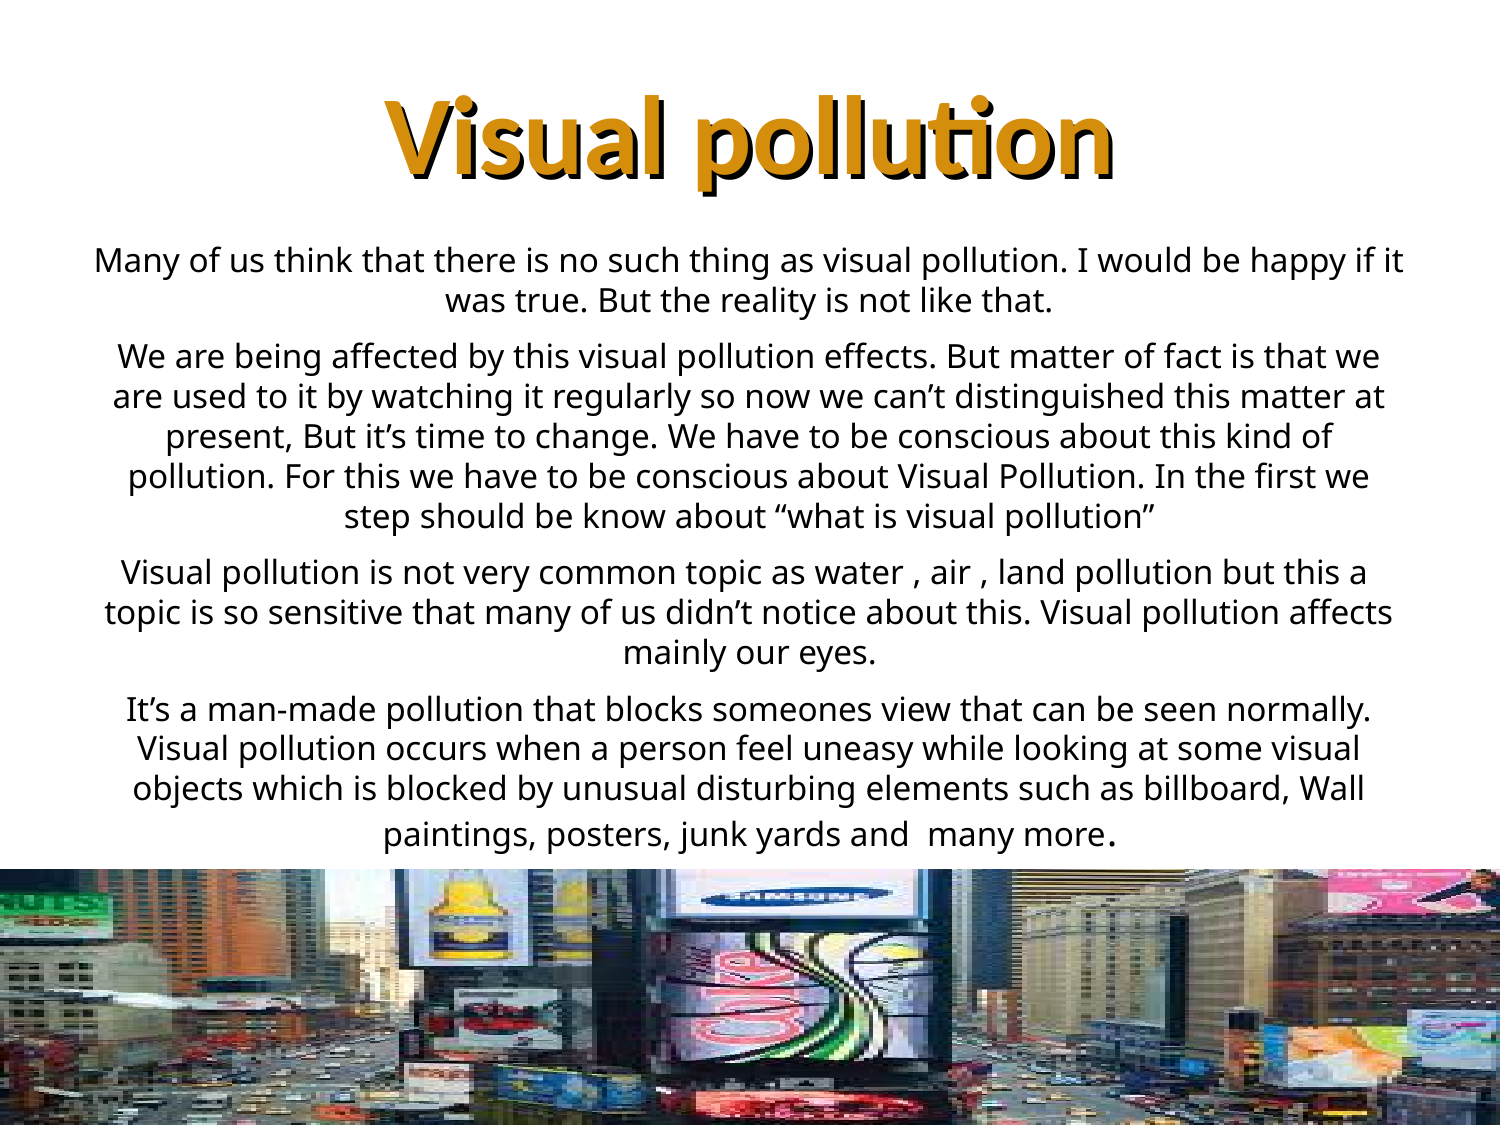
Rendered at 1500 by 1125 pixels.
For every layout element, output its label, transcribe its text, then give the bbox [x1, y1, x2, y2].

list Many of us think that there is no such thing as visual pollution. I would be happy if it was true. But the reality is not like that. We are being affected by this visual pollution effects. But matter of fact is that we are used to it by watching it regularly so now we can’t distinguished this matter at present, But it’s time to change. We have to be conscious about this kind of pollution. For this we have to be conscious about Visual Pollution. In the first we step should be know about “what is visual pollution” Visual pollution is not very common topic as water , air , land pollution but this a topic is so sensitive that many of us didn’t notice about this. Visual pollution affects mainly our eyes. It’s a man-made pollution that blocks someones view that can be seen normally. Visual pollution occurs when a person feel uneasy while looking at some visual objects which is blocked by unusual disturbing elements such as billboard, Wall paintings, posters, junk yards and many more. [75, 231, 1426, 975]
text_box Visual pollution [369, 55, 1131, 205]
picture [0, 869, 1500, 1125]
